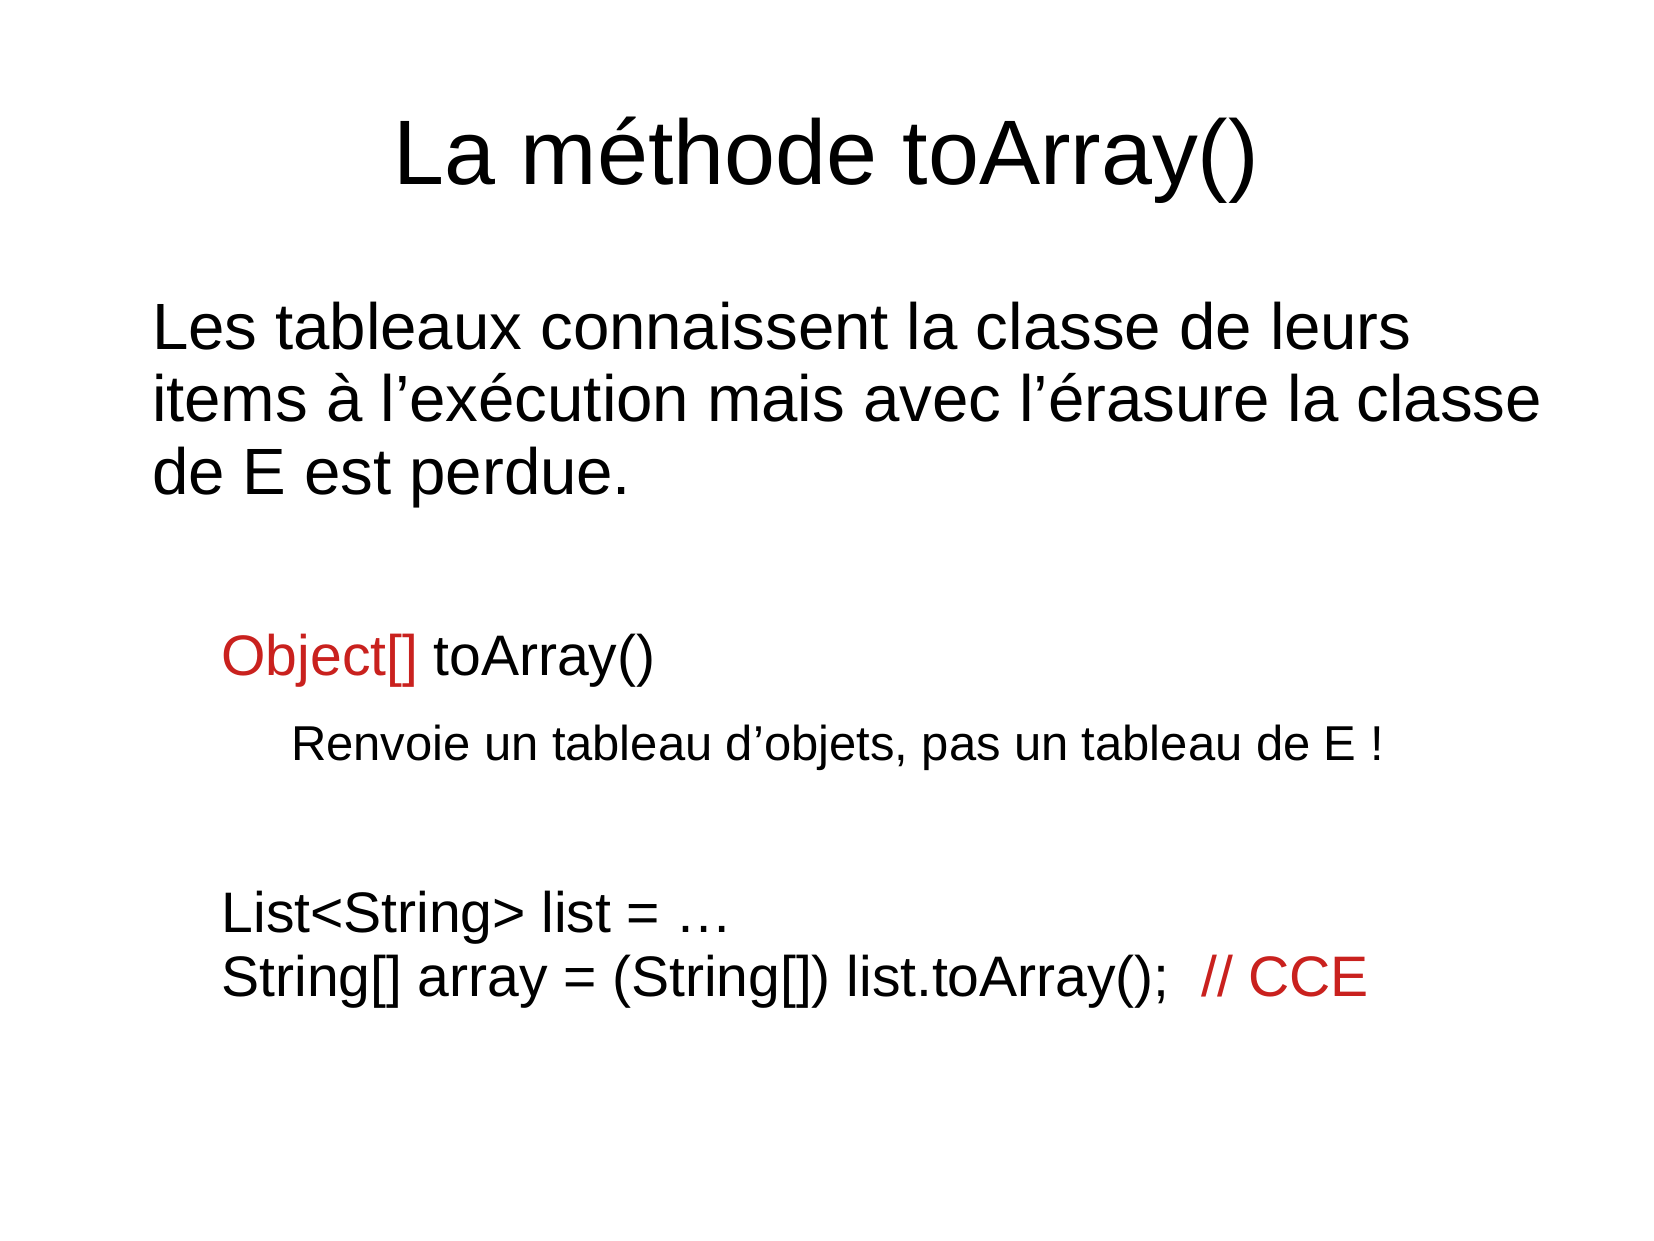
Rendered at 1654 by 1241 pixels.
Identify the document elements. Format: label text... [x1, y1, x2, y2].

title La méthode toArray() [82, 49, 1571, 257]
list Les tableaux connaissent la classe de leurs items à l’exécution mais avec l’érasure la classe de E est perdue. Object[] toArray() Renvoie un tableau d’objets, pas un tableau de E ! List<String> list = … String[] array = (String[]) list.toArray(); // CCE [82, 290, 1571, 1010]
